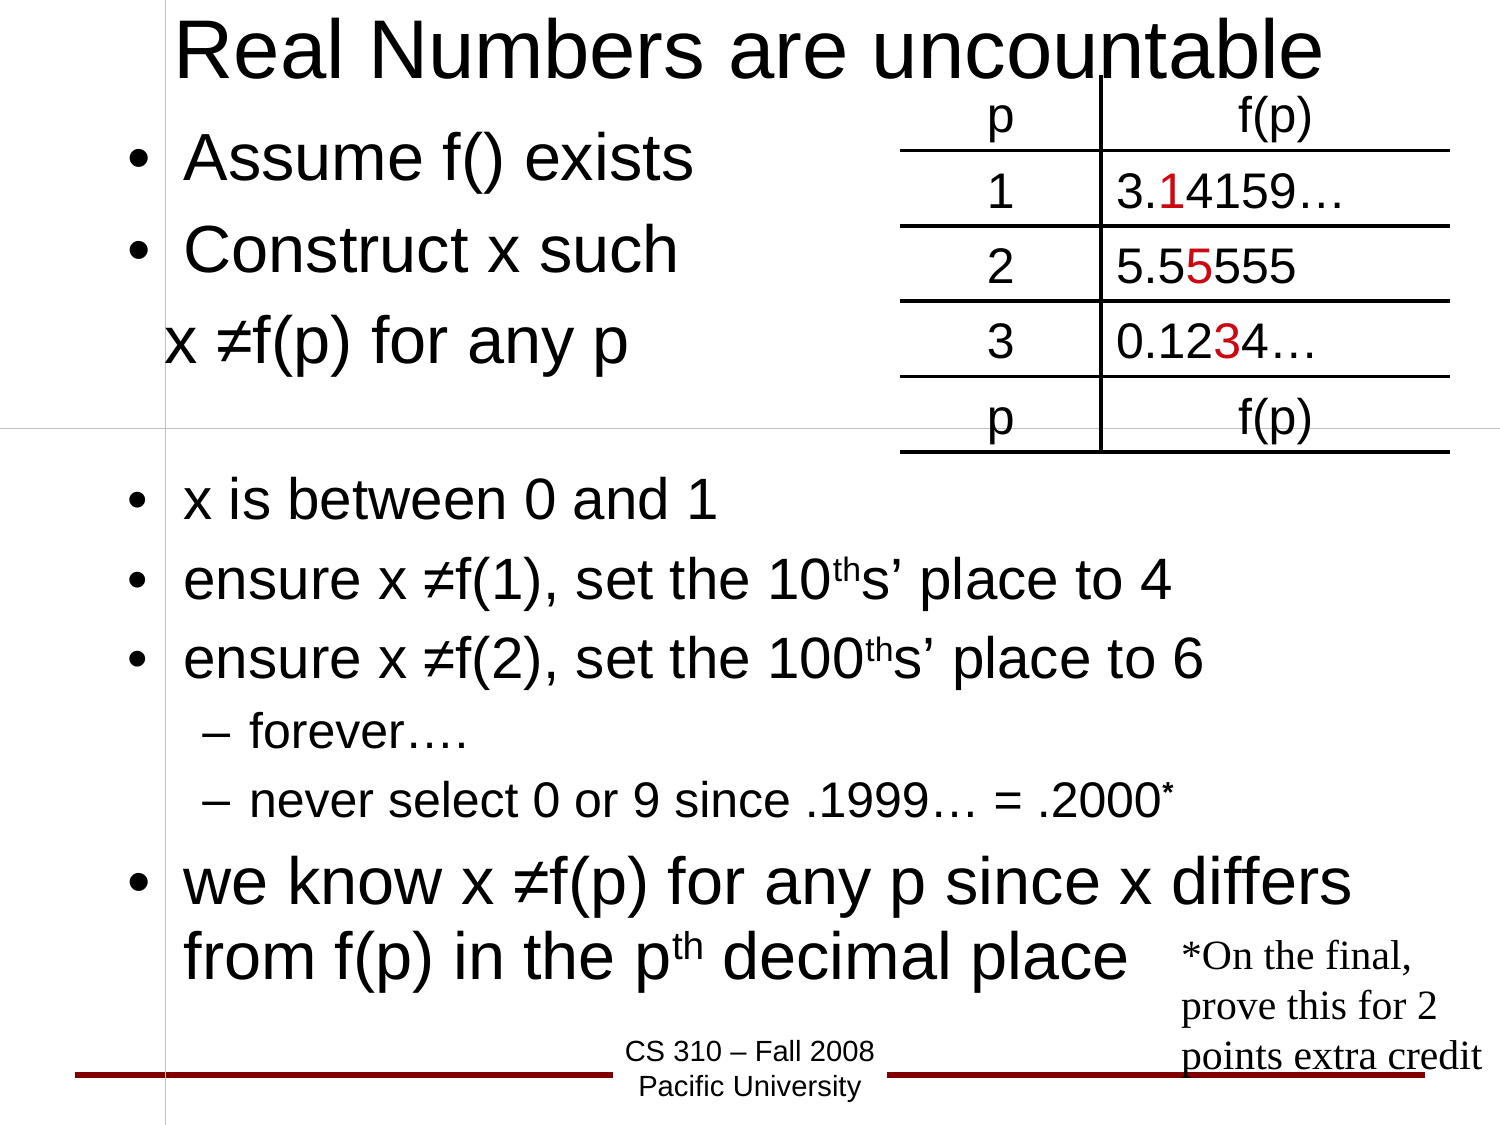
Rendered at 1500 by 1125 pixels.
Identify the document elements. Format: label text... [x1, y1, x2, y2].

table_cell 0.1234… [1103, 303, 1450, 375]
text_box *On the final, prove this for 2 points extra credit [1166, 920, 1498, 1086]
table_cell 5.55555 [1103, 228, 1450, 299]
table_header p [900, 75, 1099, 149]
table_header f(p) [1103, 75, 1450, 149]
table_cell 3.14159… [1103, 152, 1450, 224]
table_cell 1 [900, 152, 1099, 224]
list Assume f() exists Construct x such x ≠f(p) for any p x is between 0 and 1 ensure x ≠f(1), set the 10ths’ place to 4 ensure x ≠f(2), set the 100ths’ place to 6 forever…. never select 0 or 9 since .1999… = .2000* we know x ≠f(p) for any p since x differs from f(p) in the pth decimal place [112, 112, 1450, 1092]
table_cell 2 [900, 228, 1099, 299]
table_cell f(p) [1103, 378, 1450, 450]
table_cell 3 [900, 303, 1099, 375]
table_cell p [900, 378, 1099, 450]
title Real Numbers are uncountable [112, 0, 1388, 105]
